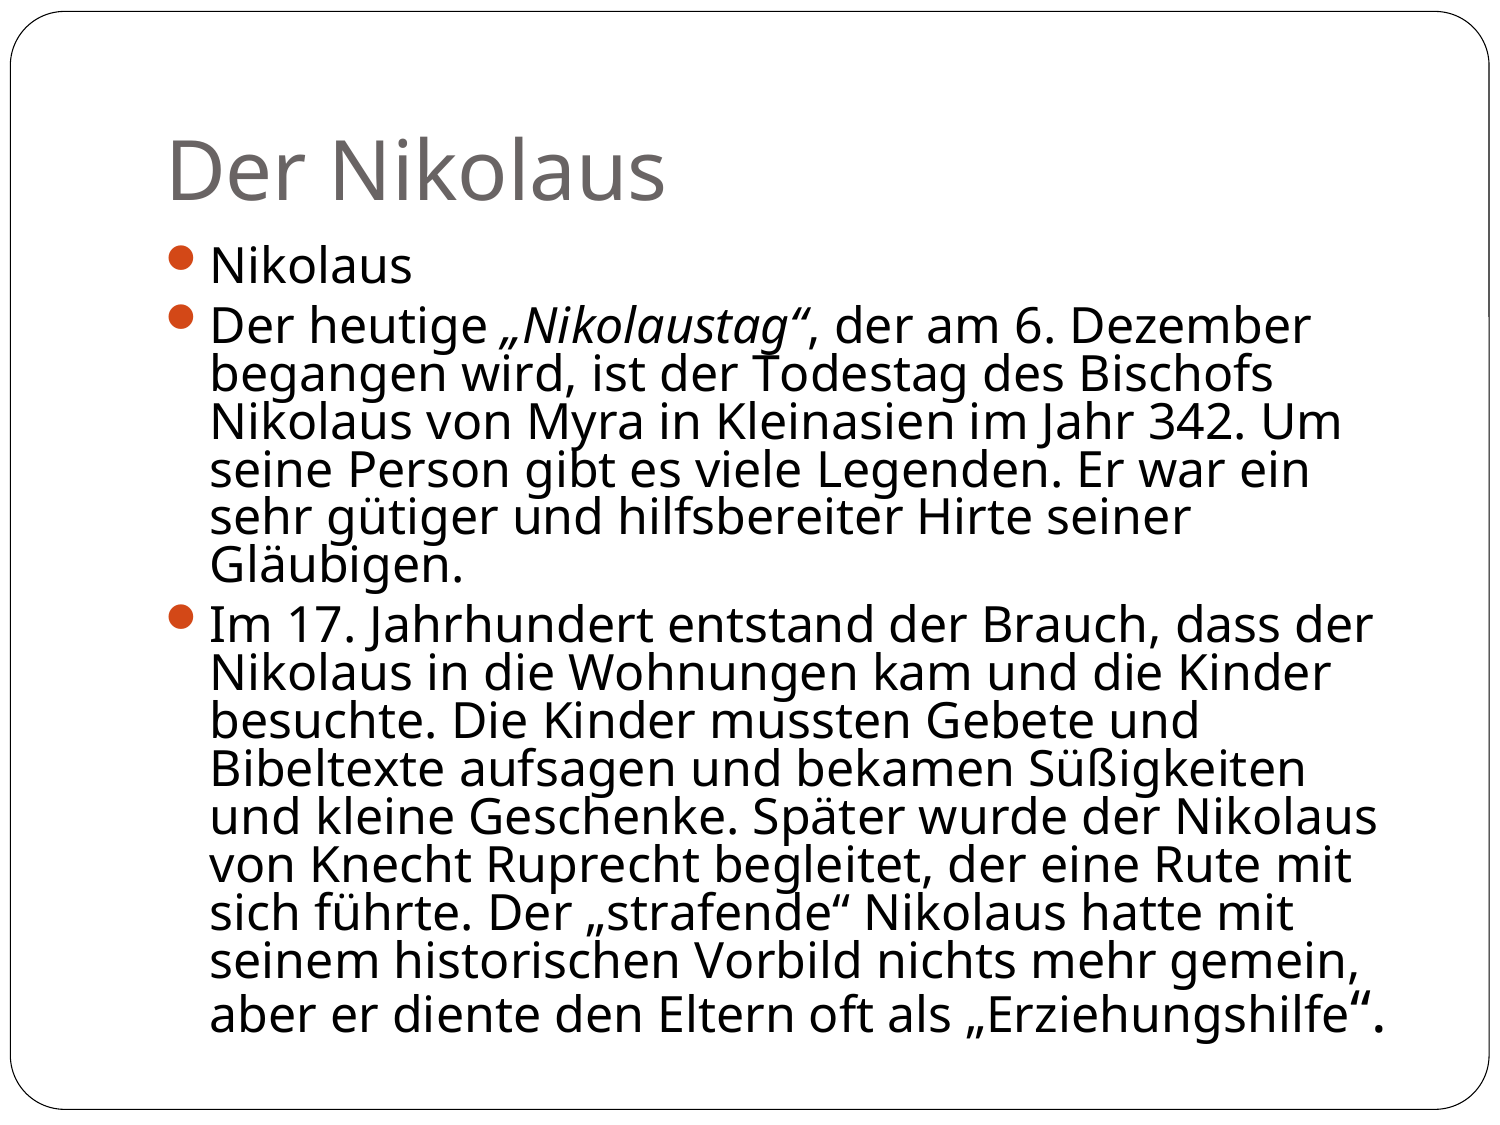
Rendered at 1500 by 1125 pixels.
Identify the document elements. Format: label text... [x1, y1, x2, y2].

list Nikolaus Der heutige „Nikolaustag“, der am 6. Dezember begangen wird, ist der Todestag des Bischofs Nikolaus von Myra in Kleinasien im Jahr 342. Um seine Person gibt es viele Legenden. Er war ein sehr gütiger und hilfsbereiter Hirte seiner Gläubigen. Im 17. Jahrhundert entstand der Brauch, dass der Nikolaus in die Wohnungen kam und die Kinder besuchte. Die Kinder mussten Gebete und Bibeltexte aufsagen und bekamen Süßigkeiten und kleine Geschenke. Später wurde der Nikolaus von Knecht Ruprecht begleitet, der eine Rute mit sich führte. Der „strafende“ Nikolaus hatte mit seinem historischen Vorbild nichts mehr gemein, aber er diente den Eltern oft als „Erziehungshilfe“. [150, 237, 1426, 988]
title Der Nikolaus [150, 44, 1426, 233]
